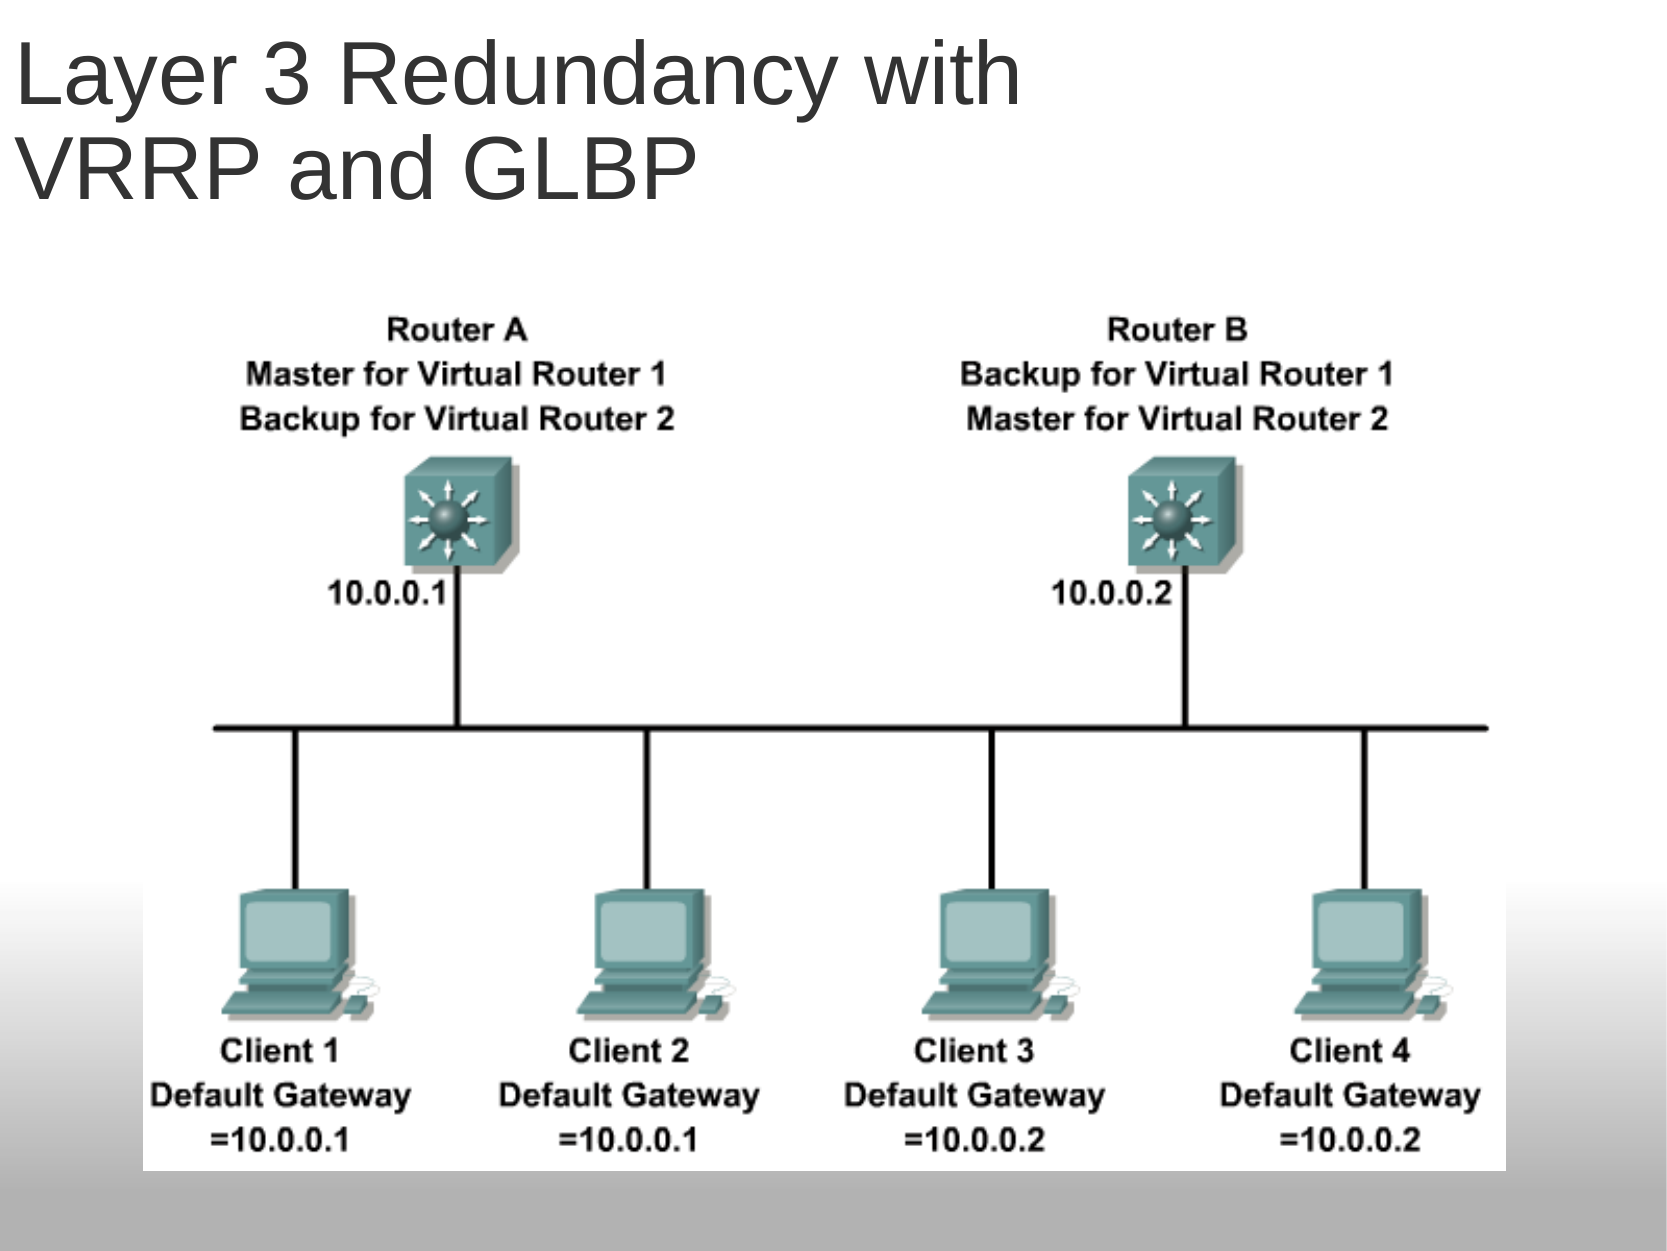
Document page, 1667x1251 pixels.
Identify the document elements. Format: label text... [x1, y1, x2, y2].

picture [0, 0, 1667, 1251]
title Layer 3 Redundancy with VRRP and GLBP [14, 28, 1032, 224]
list [40, 300, 1627, 1201]
